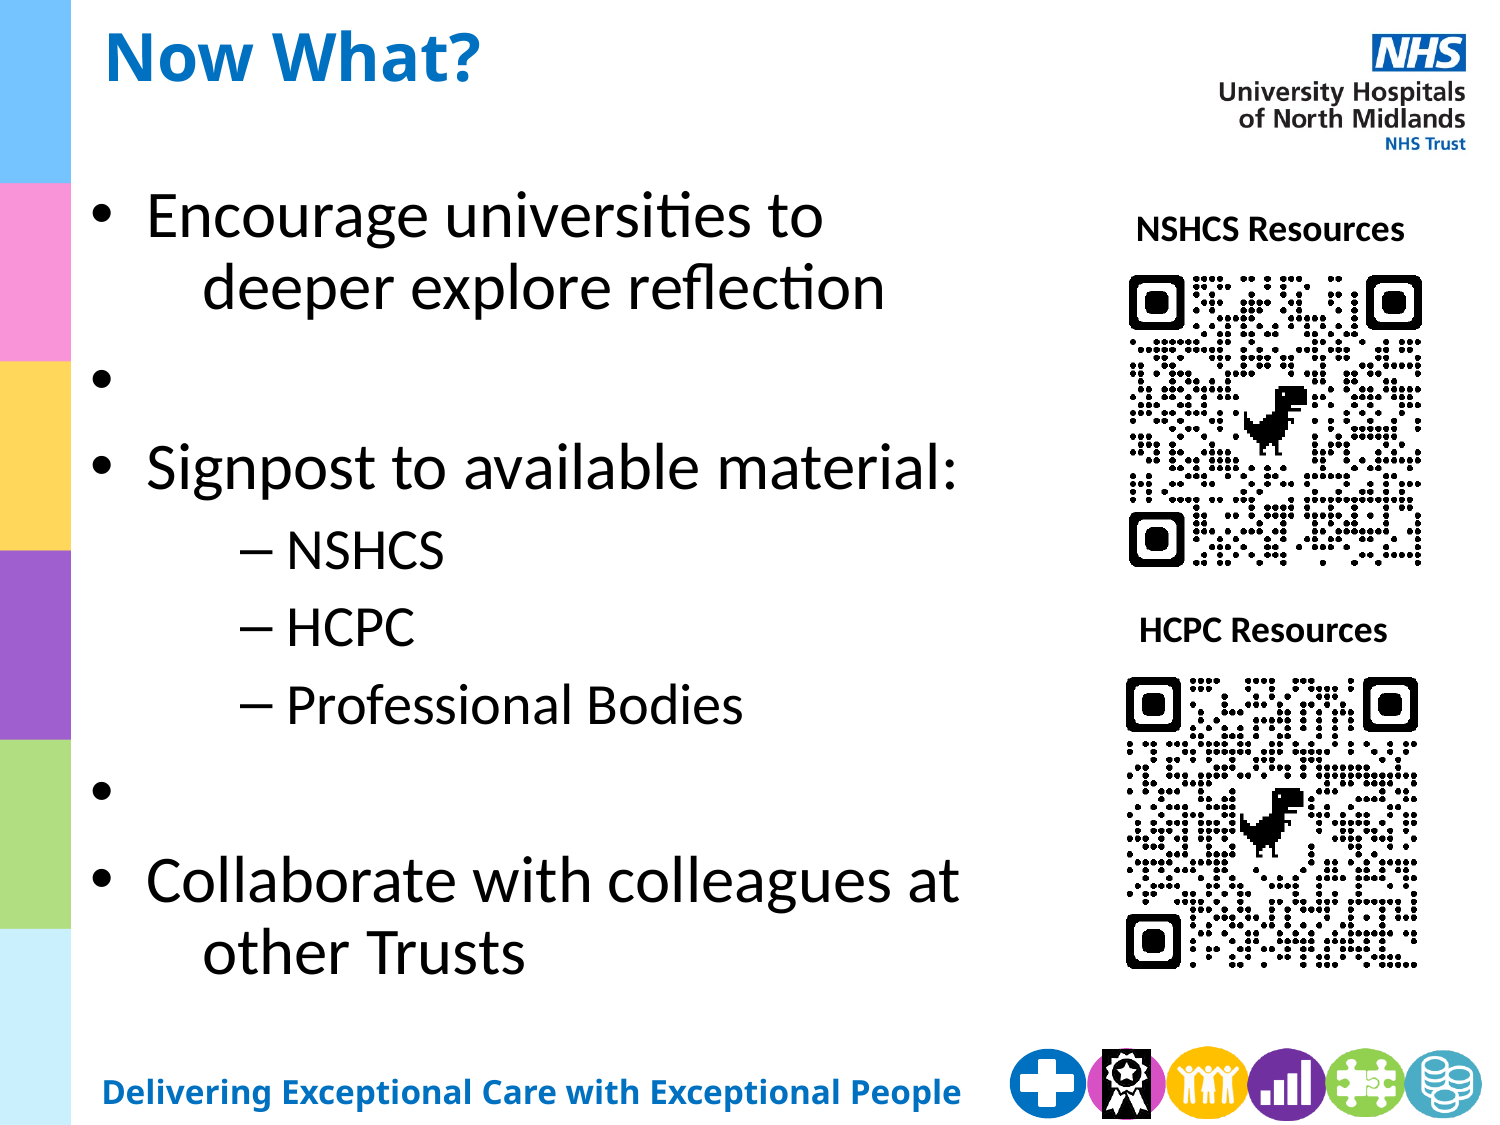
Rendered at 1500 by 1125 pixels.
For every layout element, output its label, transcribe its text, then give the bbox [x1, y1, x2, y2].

text_box NSHCS Resources [1120, 196, 1423, 257]
list Encourage universities to deeper explore reflection Signpost to available material: NSHCS HCPC Professional Bodies Collaborate with colleagues at other Trusts [75, 172, 1034, 1005]
text_box HCPC Resources [1124, 597, 1406, 659]
picture [1094, 645, 1449, 1000]
picture [1097, 243, 1453, 598]
title Now What? [88, 7, 1205, 103]
